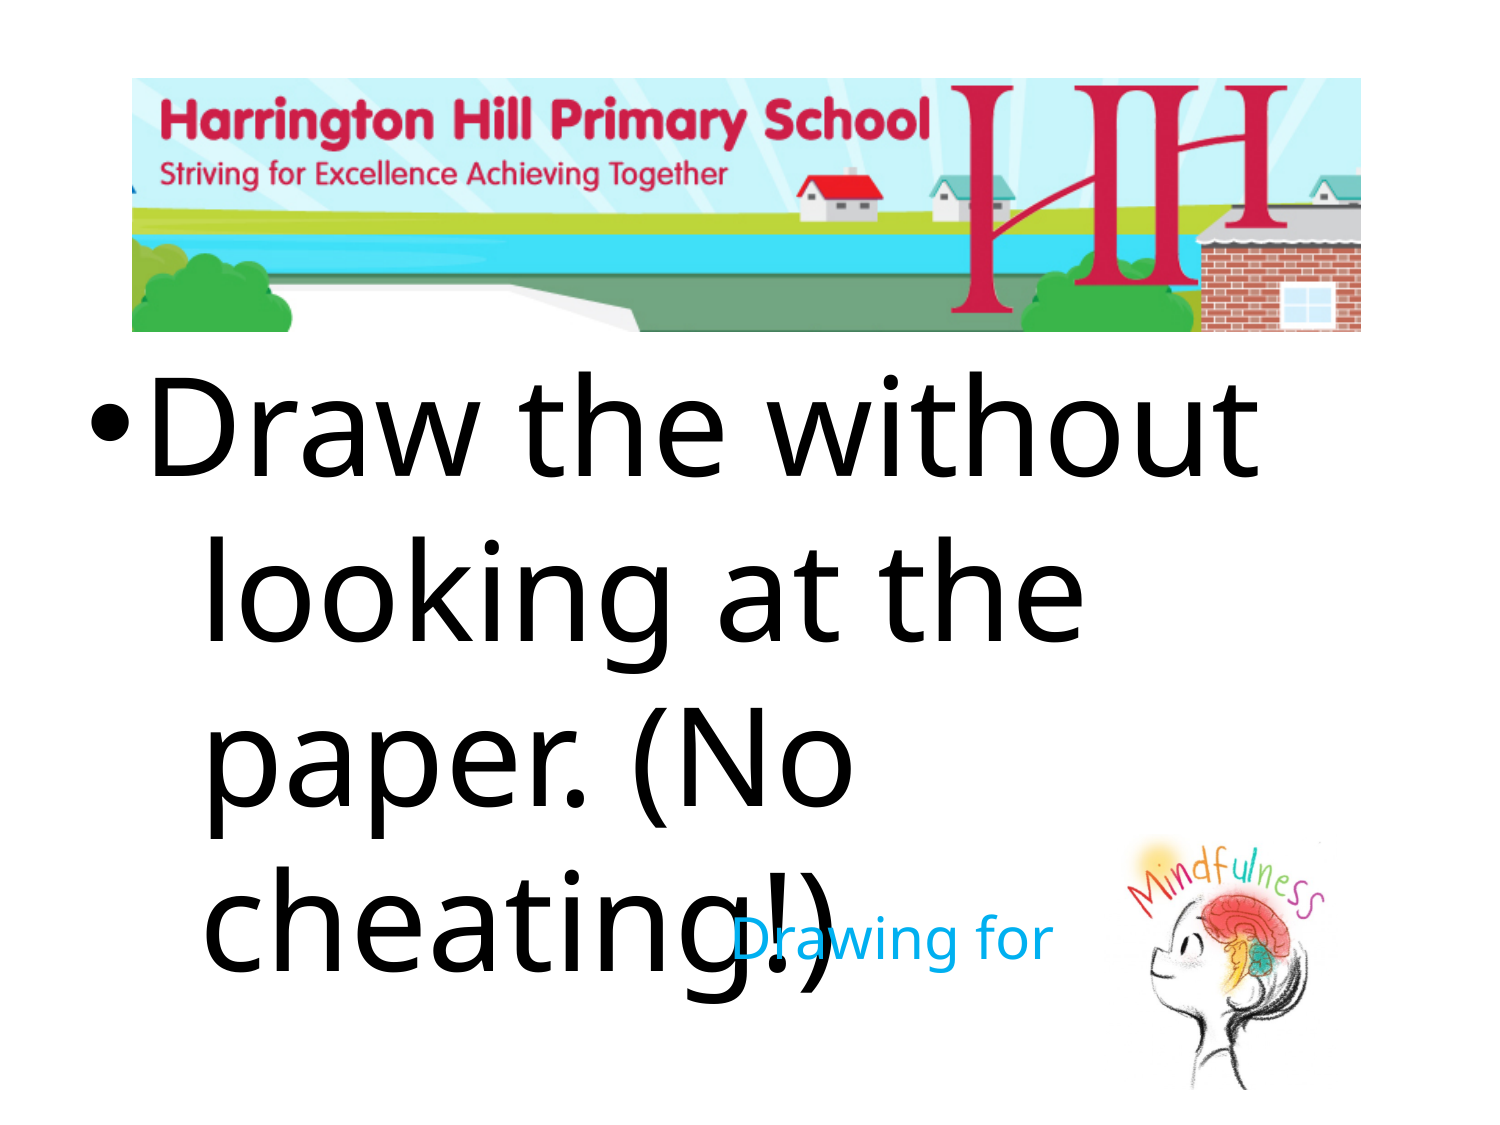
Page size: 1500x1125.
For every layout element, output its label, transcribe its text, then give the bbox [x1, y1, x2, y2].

picture [1104, 834, 1338, 1090]
text_box Drawing for [714, 893, 1128, 980]
list Draw the without looking at the paper. (No cheating!) [71, 331, 1422, 1074]
picture [132, 78, 1361, 332]
